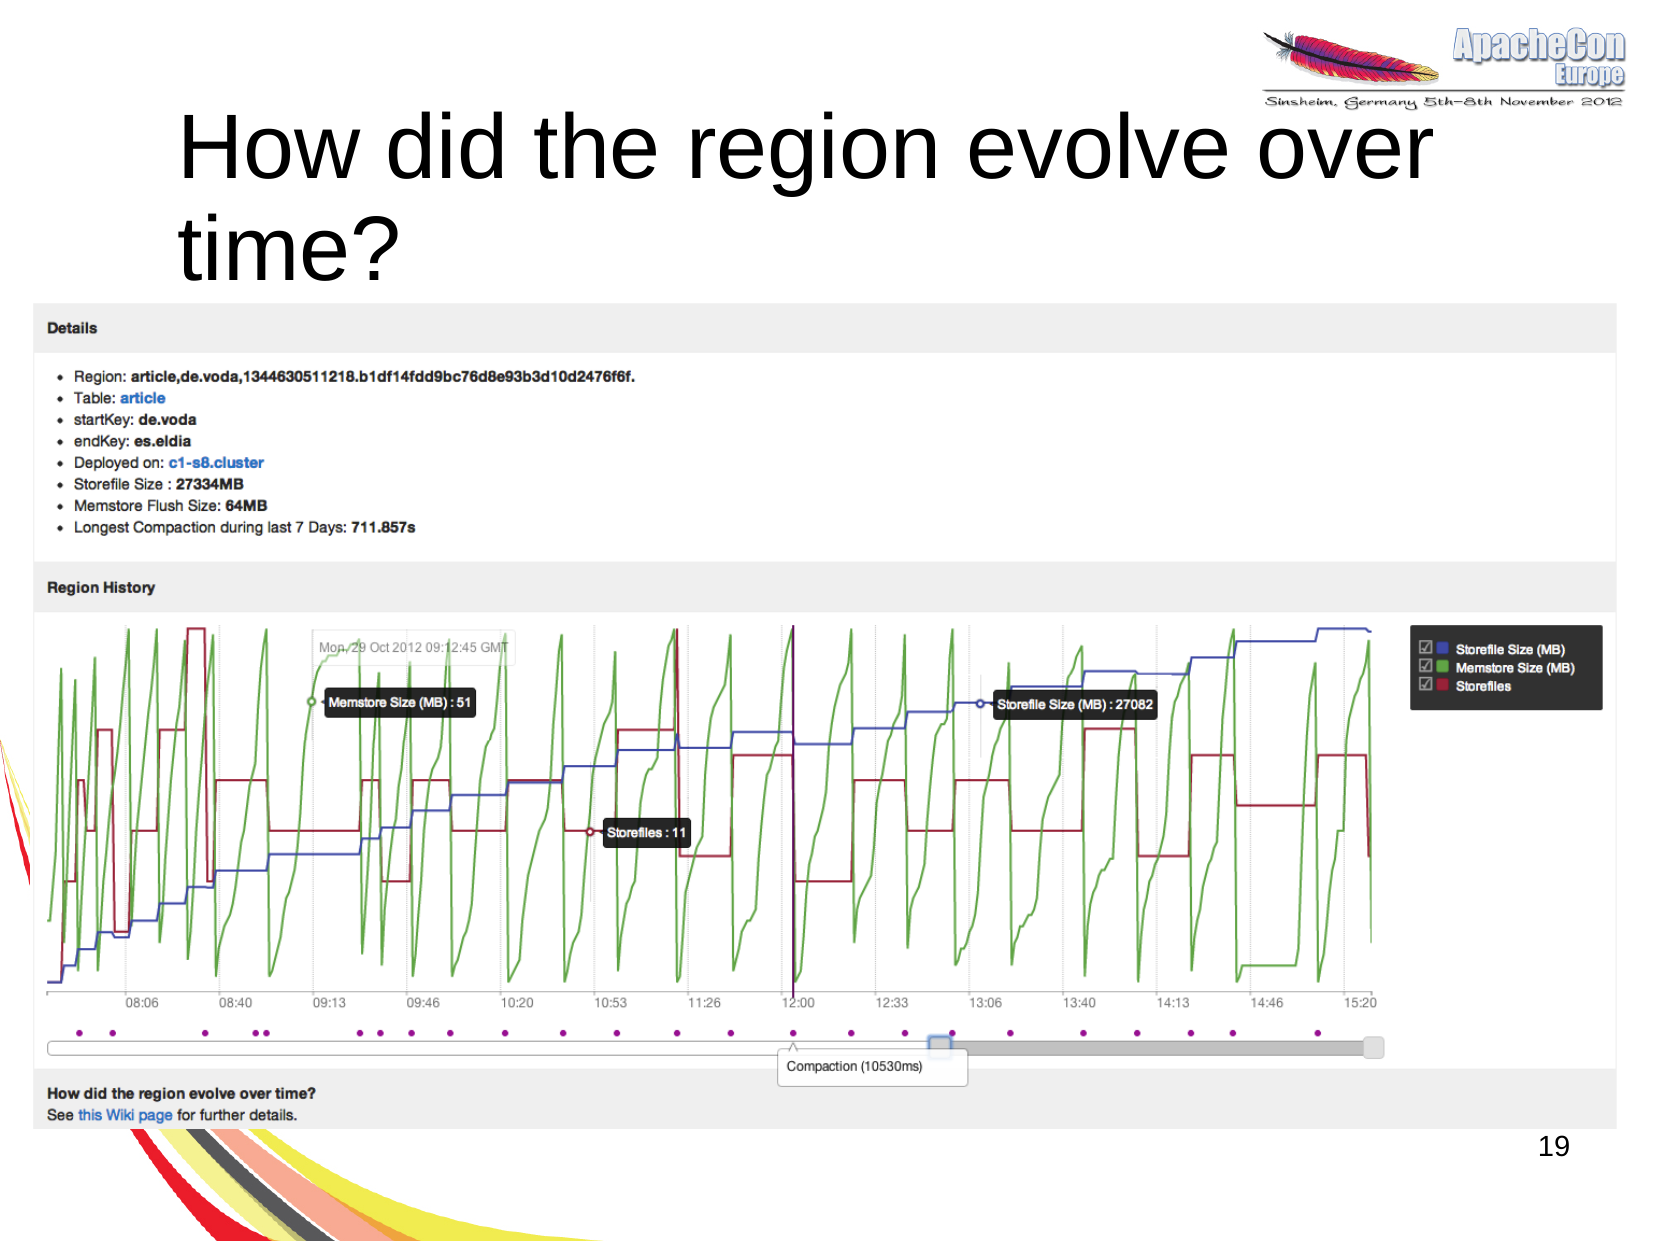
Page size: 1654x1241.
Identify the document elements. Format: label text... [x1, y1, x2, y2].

title How did the region evolve over time? [177, 95, 1535, 299]
picture [0, 0, 1653, 1241]
